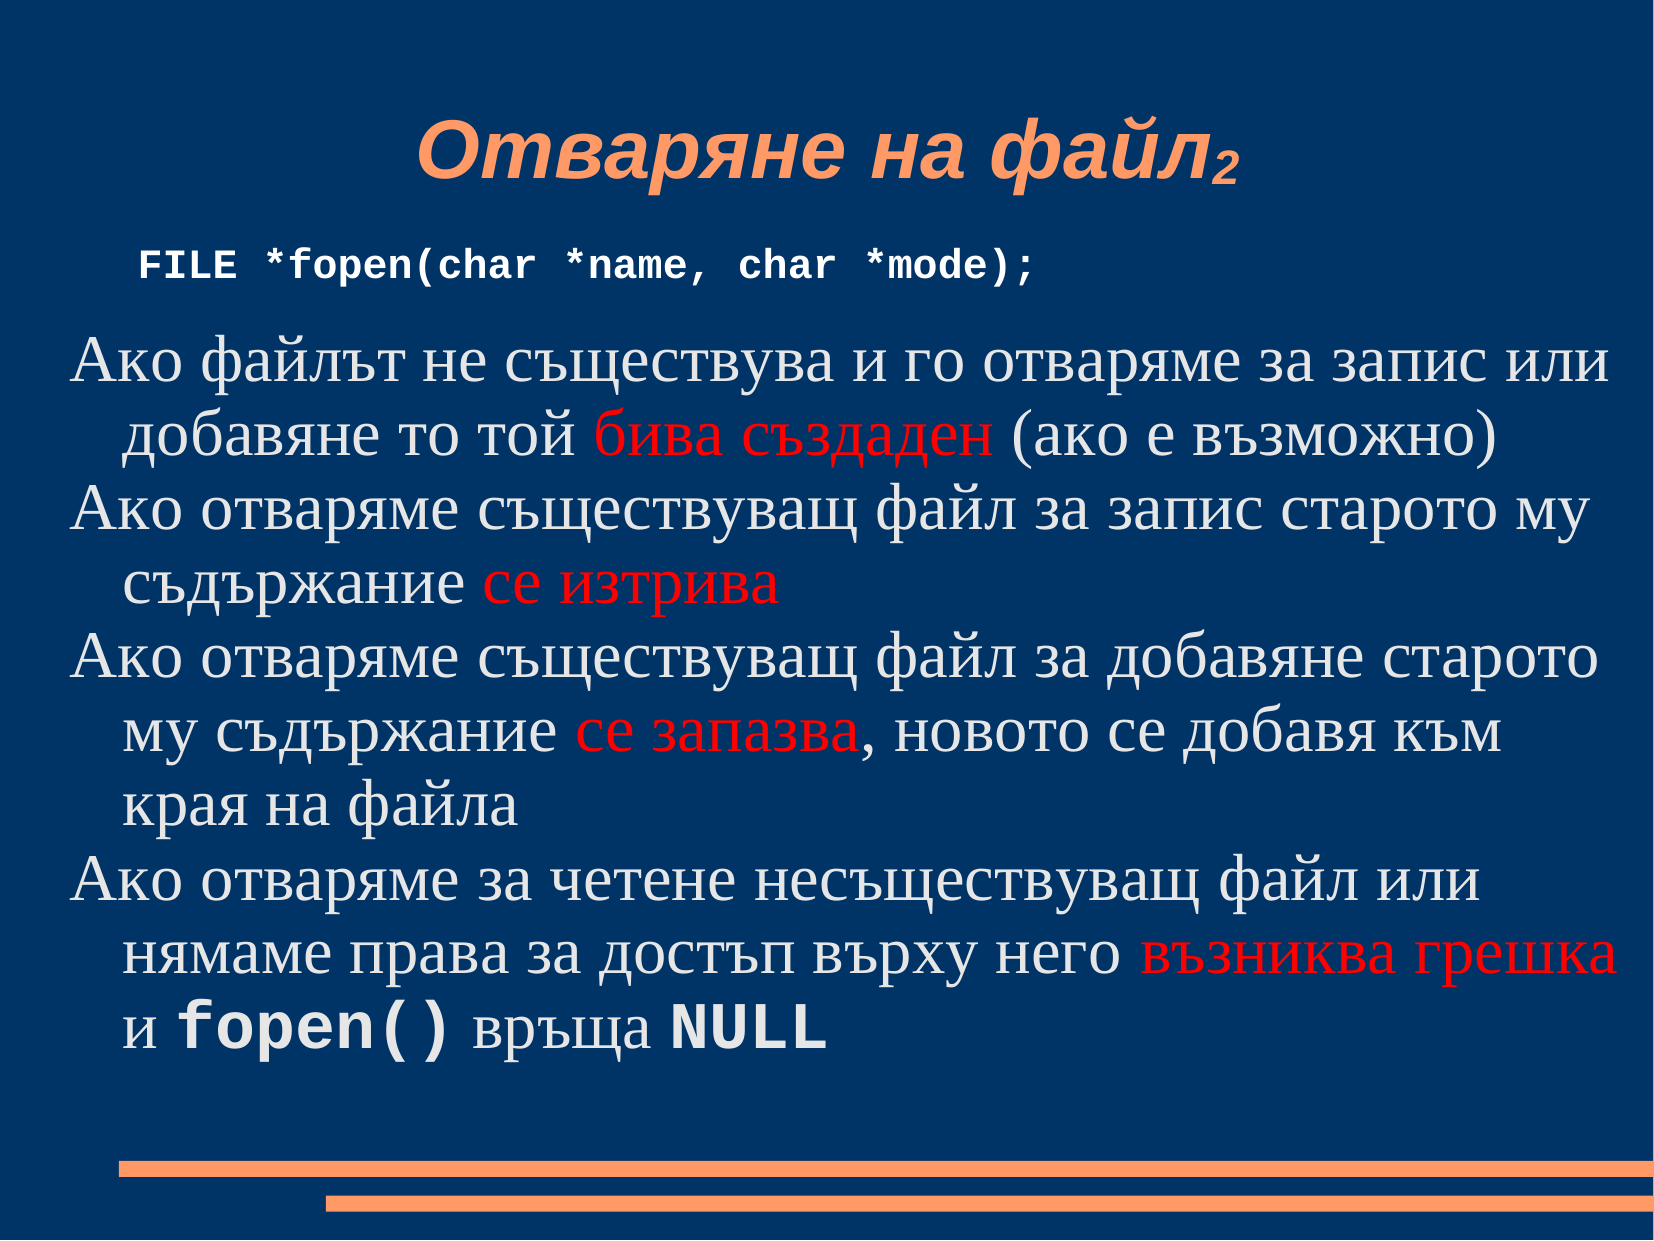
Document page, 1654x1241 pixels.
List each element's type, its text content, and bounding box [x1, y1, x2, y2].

text_box FILE *fopen(char *name, char *mode); [122, 236, 1335, 299]
list Ако файлът не съществува и го отваряме за запис или добавяне то той бива създаден (ако е възможно) Ако отваряме съществуващ файл за запис старото му съдържание се изтрива Ако отваряме съществуващ файл за добавяне старото му съдържание се запазва, новото се добавя към края на файла Ако отваряме за четене несъществуващ файл или нямаме права за достъп върху него възниква грешка и fopen() връща NULL [52, 322, 1647, 1118]
title Отваряне на файл2 [121, 46, 1534, 254]
